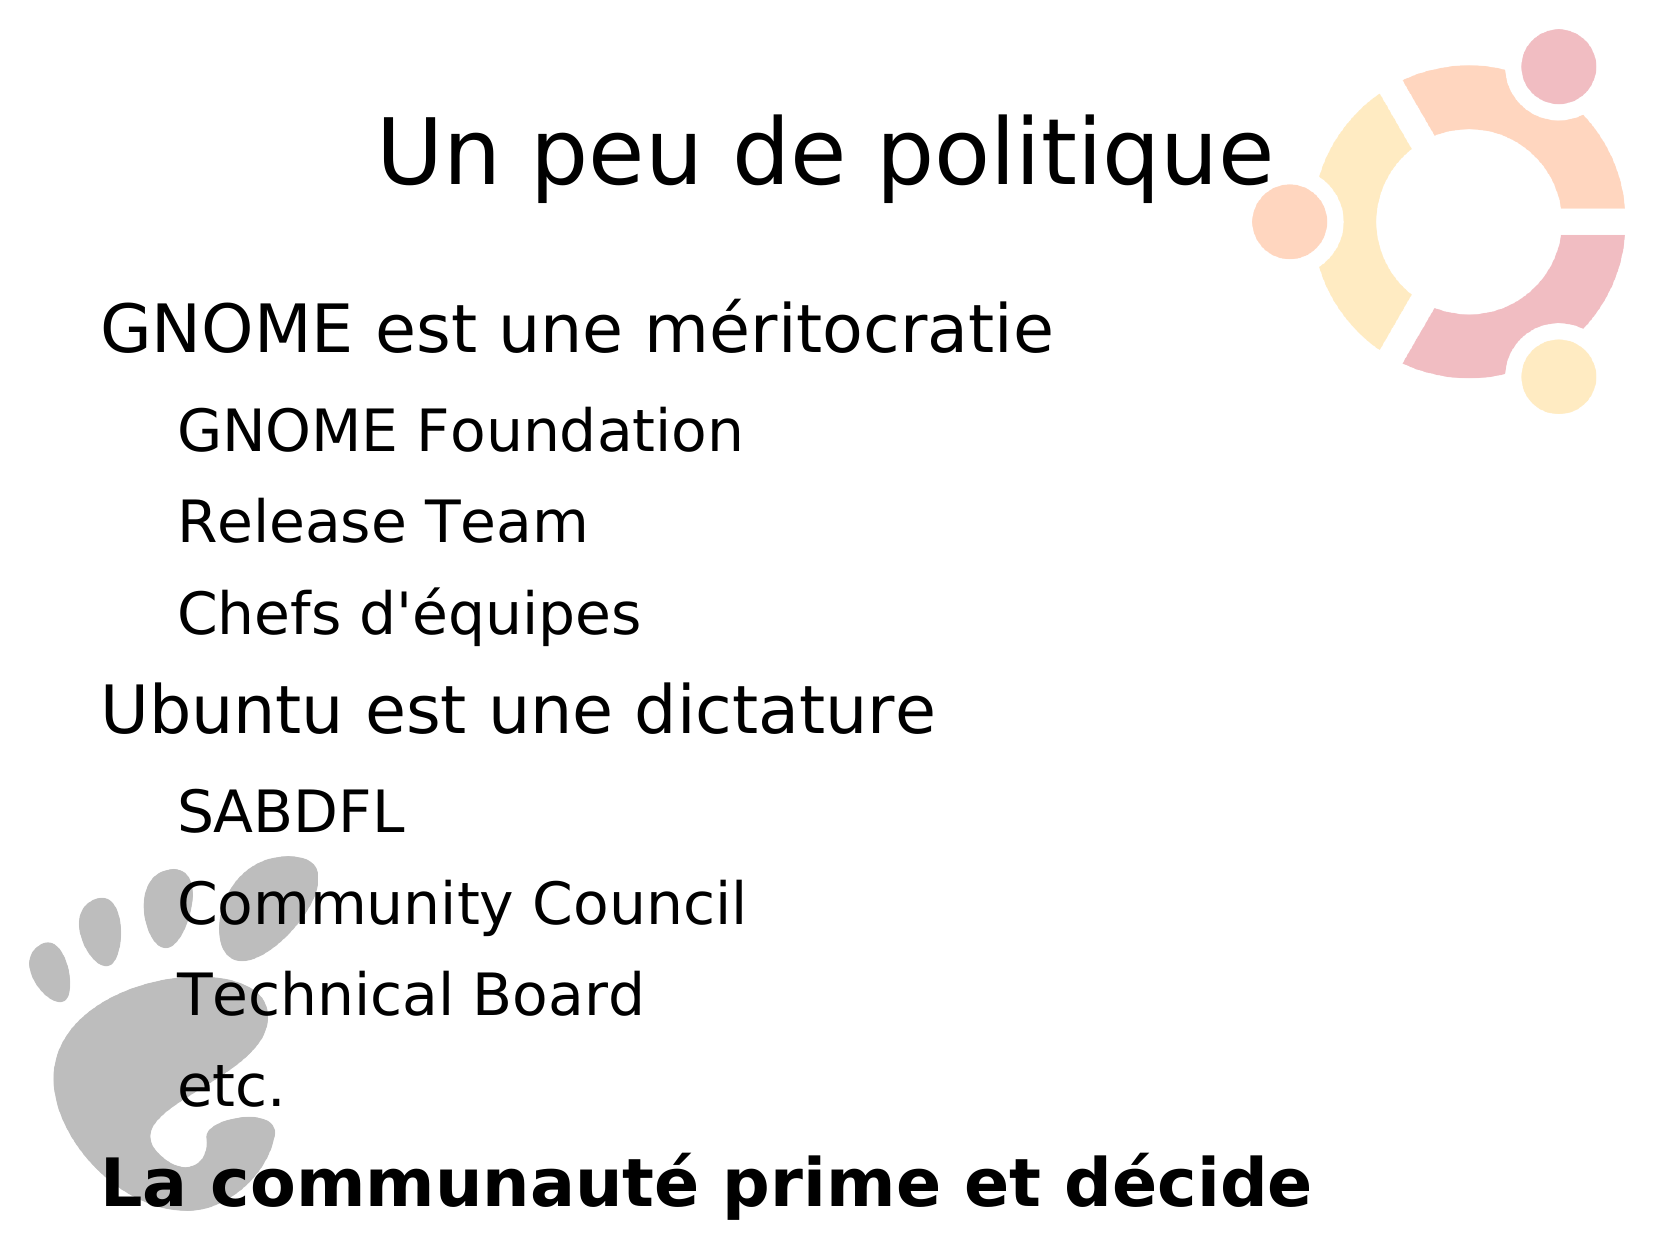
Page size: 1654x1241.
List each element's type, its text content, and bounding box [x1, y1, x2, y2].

title Un peu de politique [82, 49, 1571, 257]
list GNOME est une méritocratie GNOME Foundation Release Team Chefs d'équipes Ubuntu est une dictature SABDFL Community Council Technical Board etc. La communauté prime et décide [82, 290, 1571, 1223]
